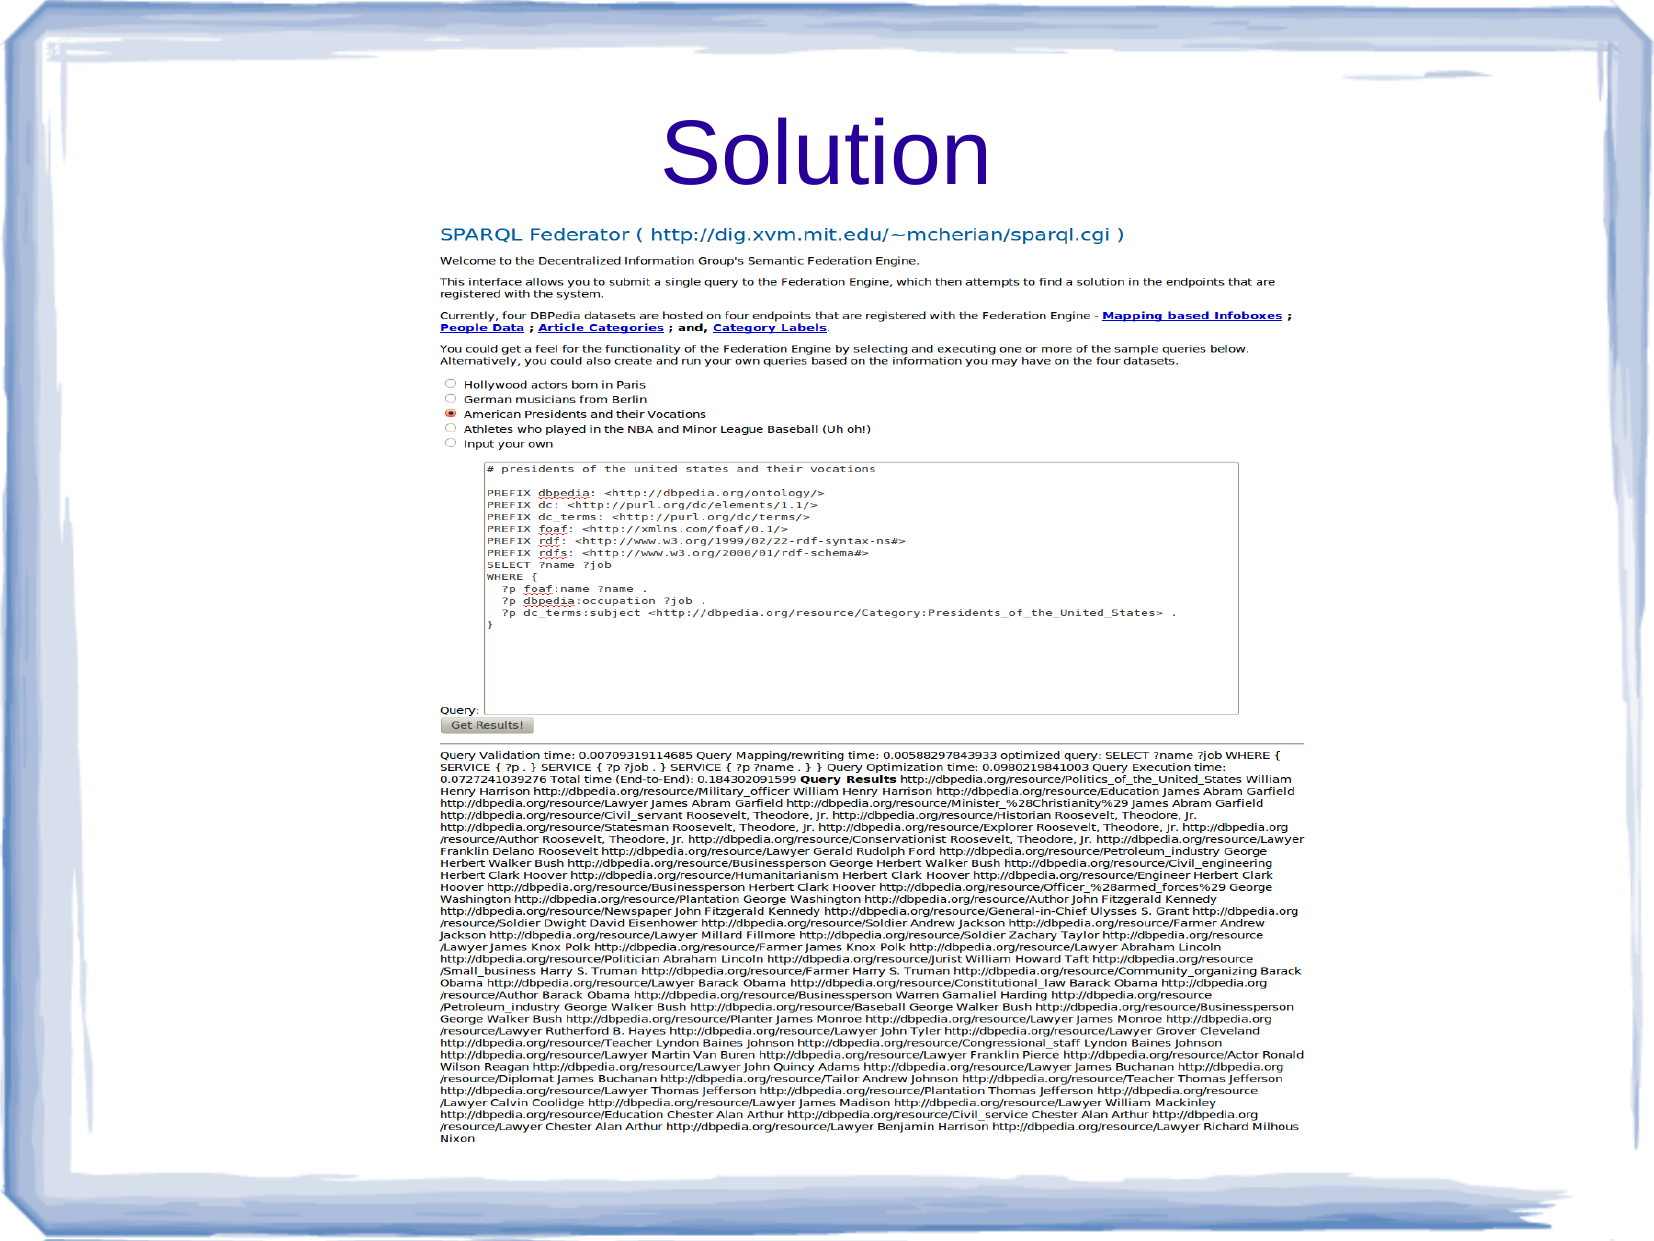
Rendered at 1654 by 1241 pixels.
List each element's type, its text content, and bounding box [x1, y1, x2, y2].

picture [0, 0, 1654, 1241]
title Solution [82, 49, 1571, 257]
